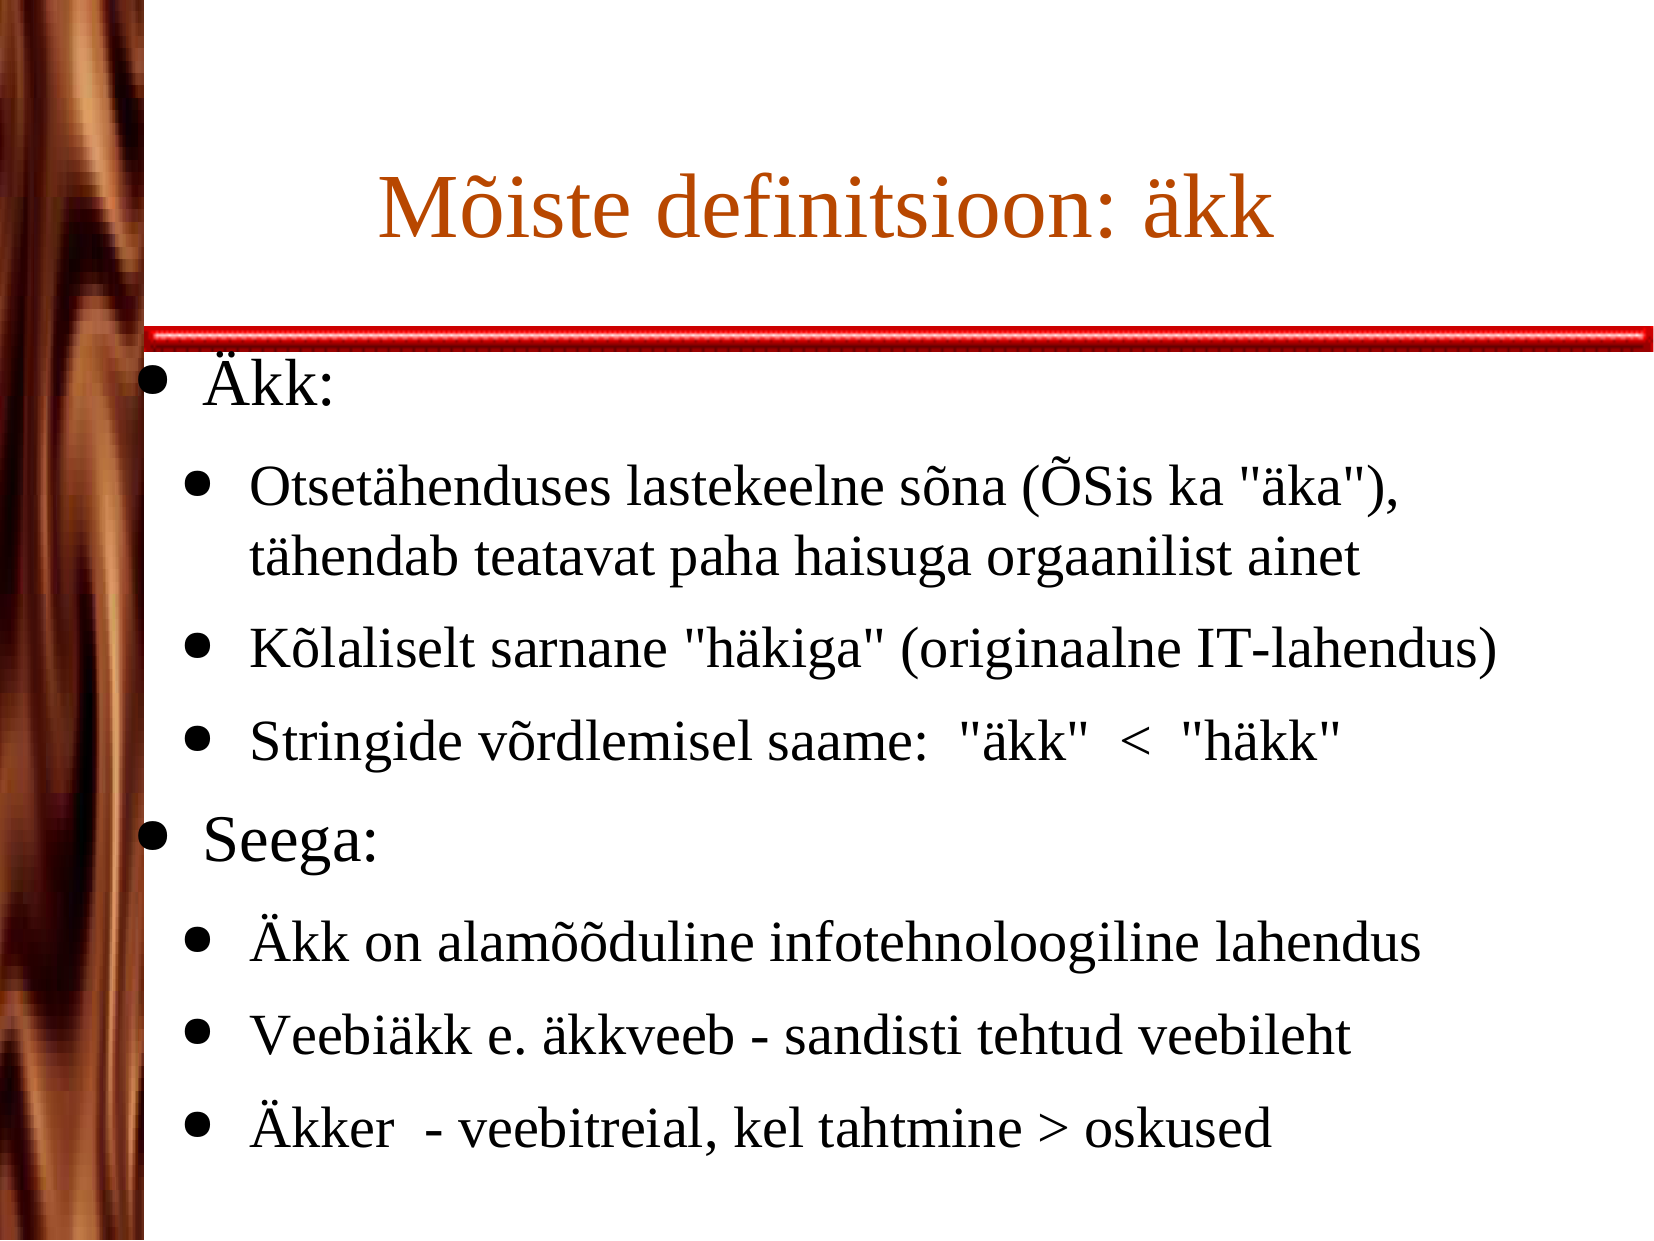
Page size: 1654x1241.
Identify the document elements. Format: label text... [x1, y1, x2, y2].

list Äkk: Otsetähenduses lastekeelne sõna (ÕSis ka "äka"), tähendab teatavat paha haisuga orgaanilist ainet Kõlaliselt sarnane "häkiga" (originaalne IT-lahendus) Stringide võrdlemisel saame: "äkk" < "häkk" Seega: Äkk on alamõõduline infotehnoloogiline lahendus Veebiäkk e. äkkveeb - sandisti tehtud veebileht Äkker - veebitreial, kel tahtmine > oskused [121, 344, 1533, 1172]
title Mõiste definitsioon: äkk [121, 102, 1533, 310]
picture [0, 0, 1654, 1240]
